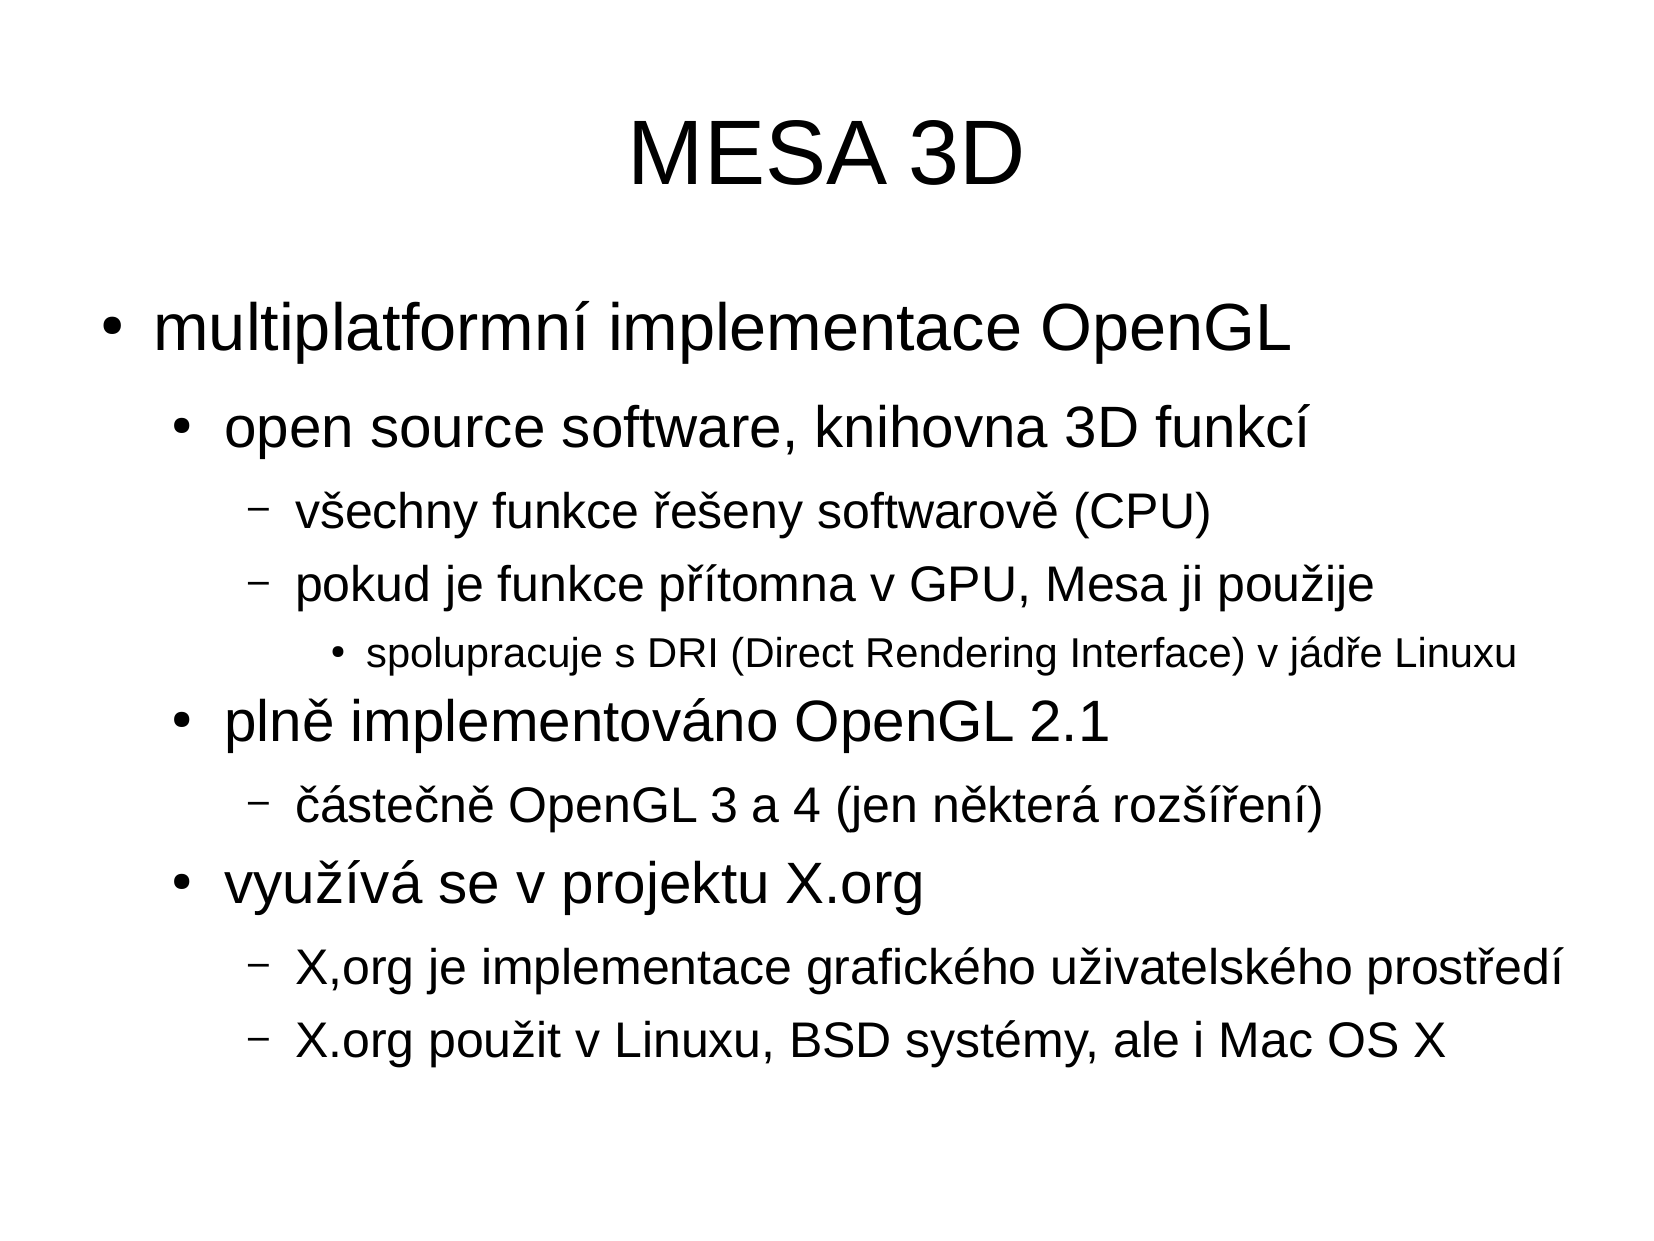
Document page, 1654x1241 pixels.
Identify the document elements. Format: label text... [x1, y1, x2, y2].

list multiplatformní implementace OpenGL open source software, knihovna 3D funkcí všechny funkce řešeny softwarově (CPU) pokud je funkce přítomna v GPU, Mesa ji použije spolupracuje s DRI (Direct Rendering Interface) v jádře Linuxu plně implementováno OpenGL 2.1 částečně OpenGL 3 a 4 (jen některá rozšíření) využívá se v projektu X.org X,org je implementace grafického uživatelského prostředí X.org použit v Linuxu, BSD systémy, ale i Mac OS X [82, 290, 1571, 1094]
title MESA 3D [82, 56, 1571, 250]
